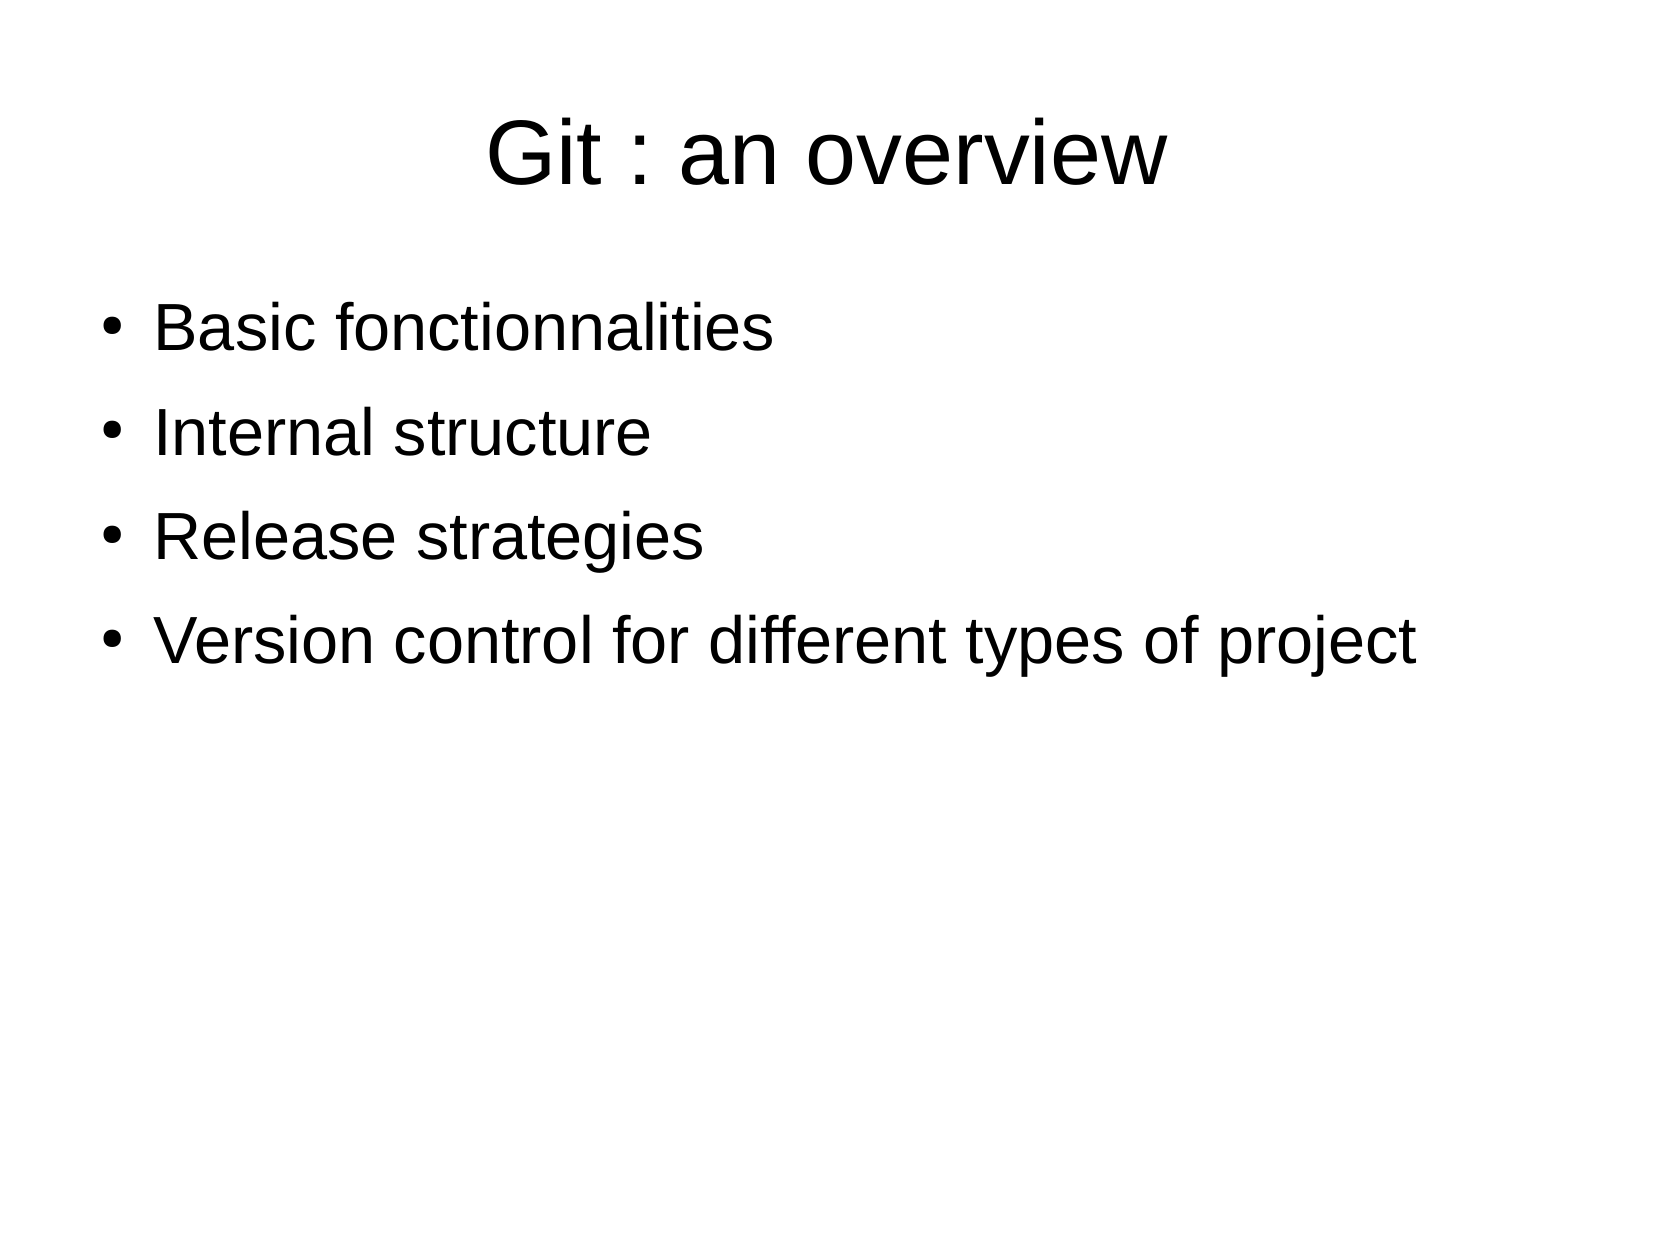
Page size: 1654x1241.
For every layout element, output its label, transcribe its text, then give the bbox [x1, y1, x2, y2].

list Basic fonctionnalities Internal structure Release strategies Version control for different types of project [82, 290, 1538, 1010]
title Git : an overview [82, 49, 1571, 257]
